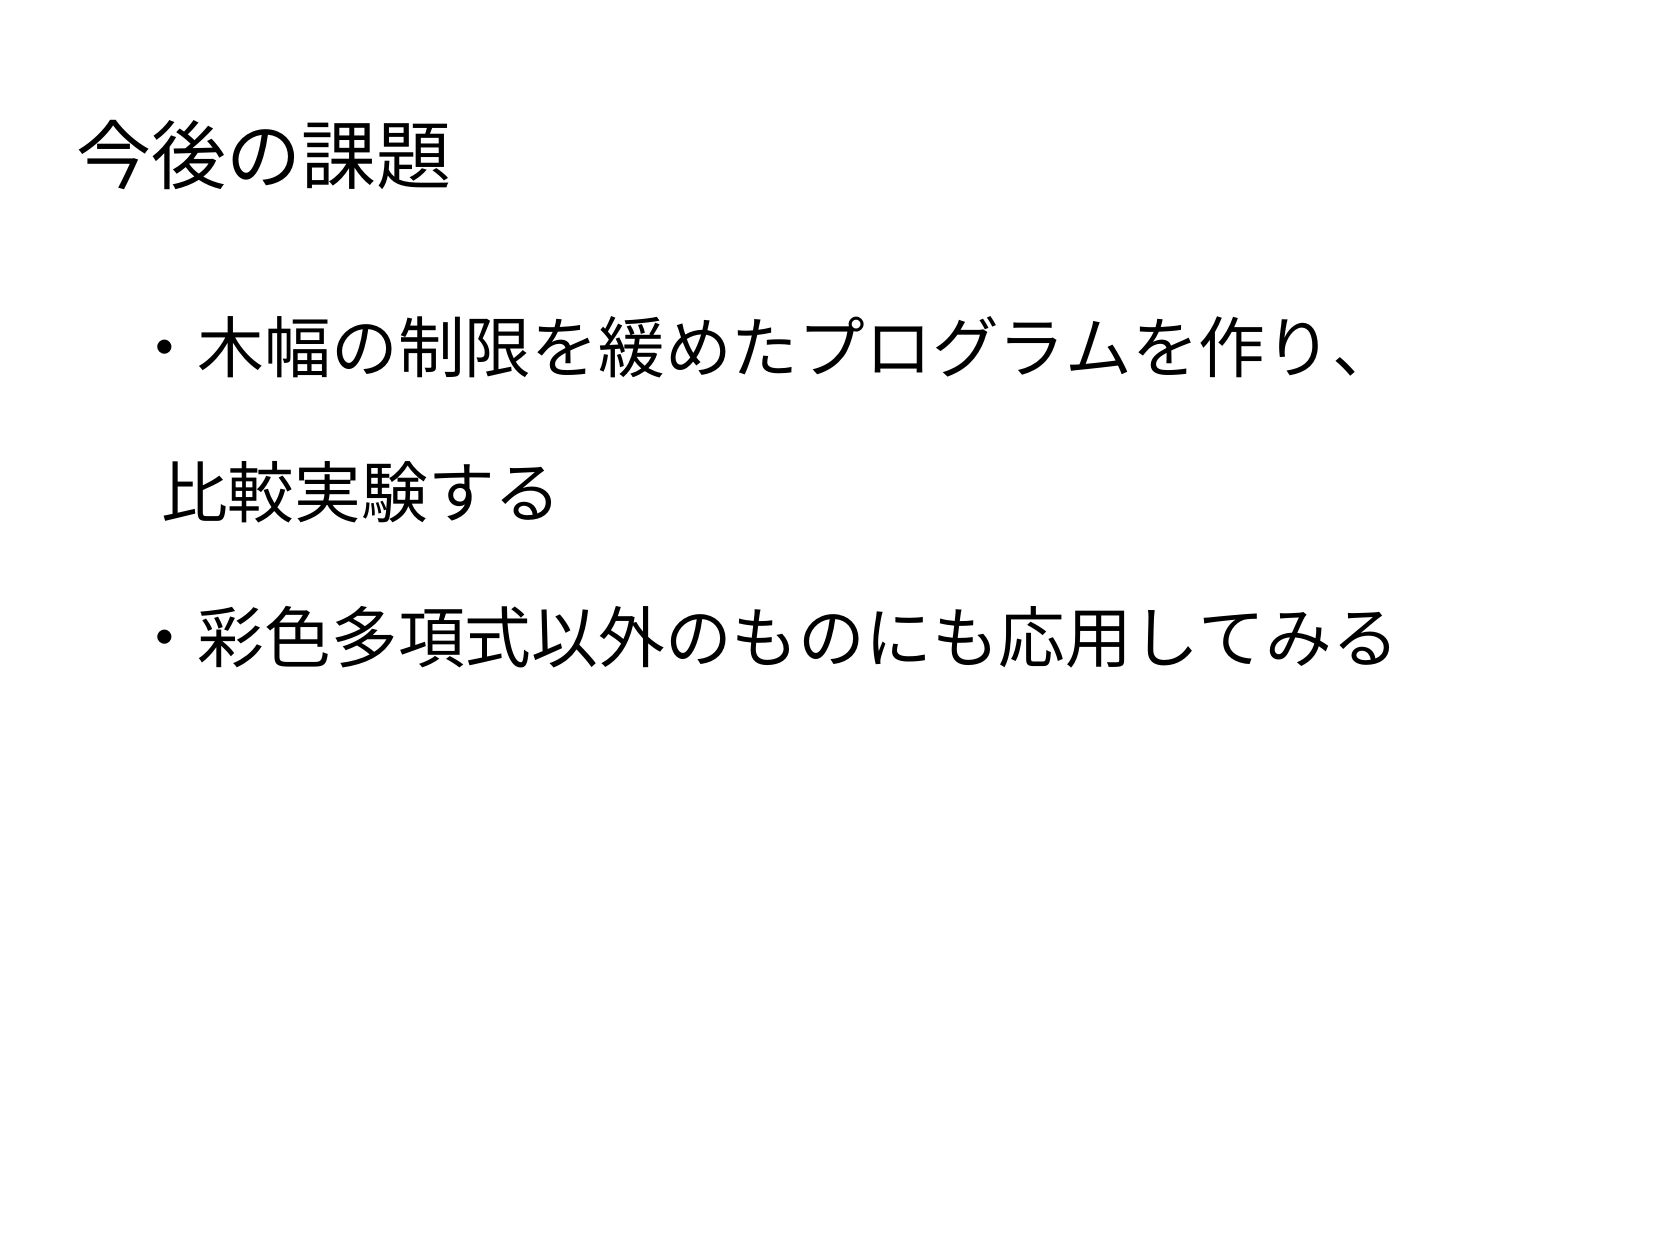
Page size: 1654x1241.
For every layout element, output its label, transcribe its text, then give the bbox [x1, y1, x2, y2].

text_box 今後の課題 [59, 85, 469, 188]
text_box ・木幅の制限を緩めたプログラムを作り、 比較実験する ・彩色多項式以外のものにも応用してみる [113, 236, 1289, 544]
